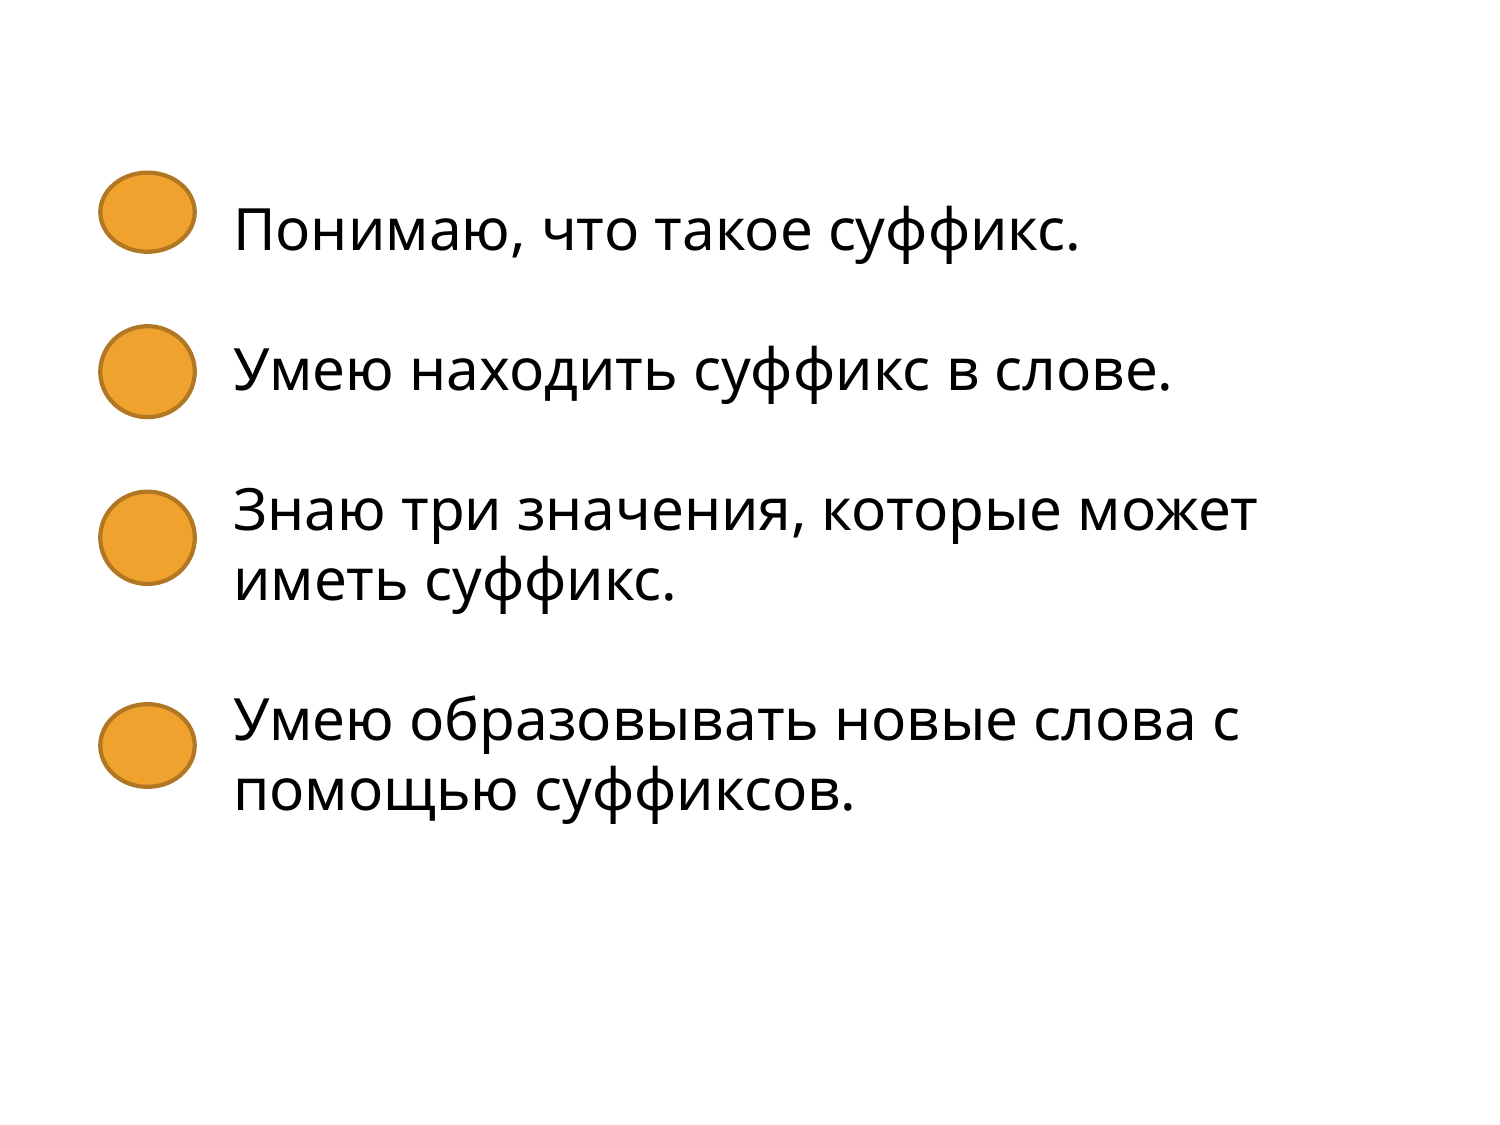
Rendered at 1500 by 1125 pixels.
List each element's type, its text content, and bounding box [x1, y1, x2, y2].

text_box [100, 326, 195, 418]
text_box [100, 491, 195, 584]
text_box [100, 704, 195, 787]
text_box [100, 172, 195, 252]
text_box Понимаю, что такое суффикс. Умею находить суффикс в слове. Знаю три значения, которые может иметь суффикс. Умею образовывать новые слова с помощью суффиксов. [218, 184, 1317, 830]
